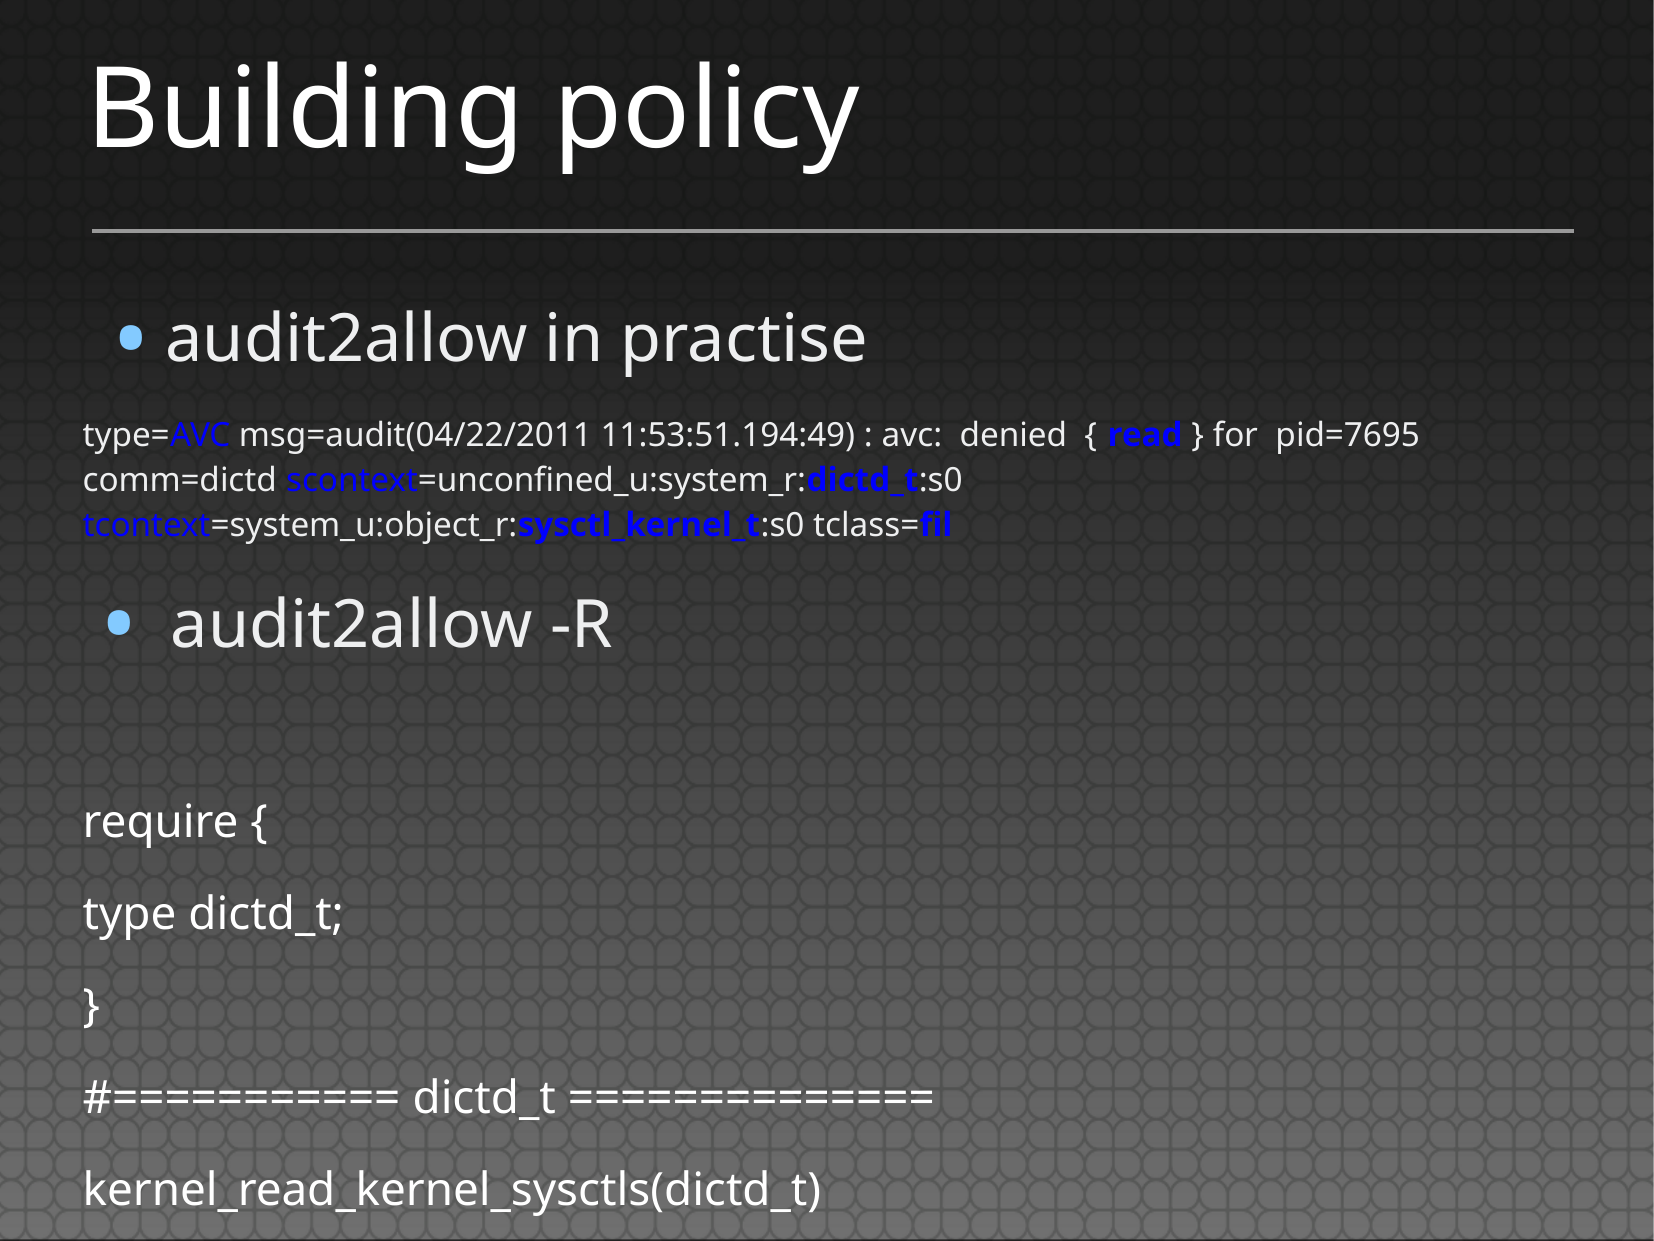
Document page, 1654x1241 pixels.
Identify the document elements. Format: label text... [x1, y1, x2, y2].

picture [0, 0, 1654, 1241]
title Building policy [86, 49, 1576, 312]
list audit2allow in practise type=AVC msg=audit(04/22/2011 11:53:51.194:49) : avc: denied { read } for pid=7695 comm=dictd scontext=unconfined_u:system_r:dictd_t:s0 tcontext=system_u:object_r:sysctl_kernel_t:s0 tclass=fil audit2allow -R require { type dictd_t; } #=========== dictd_t ============== kernel_read_kernel_sysctls(dictd_t) [82, 290, 1571, 1241]
